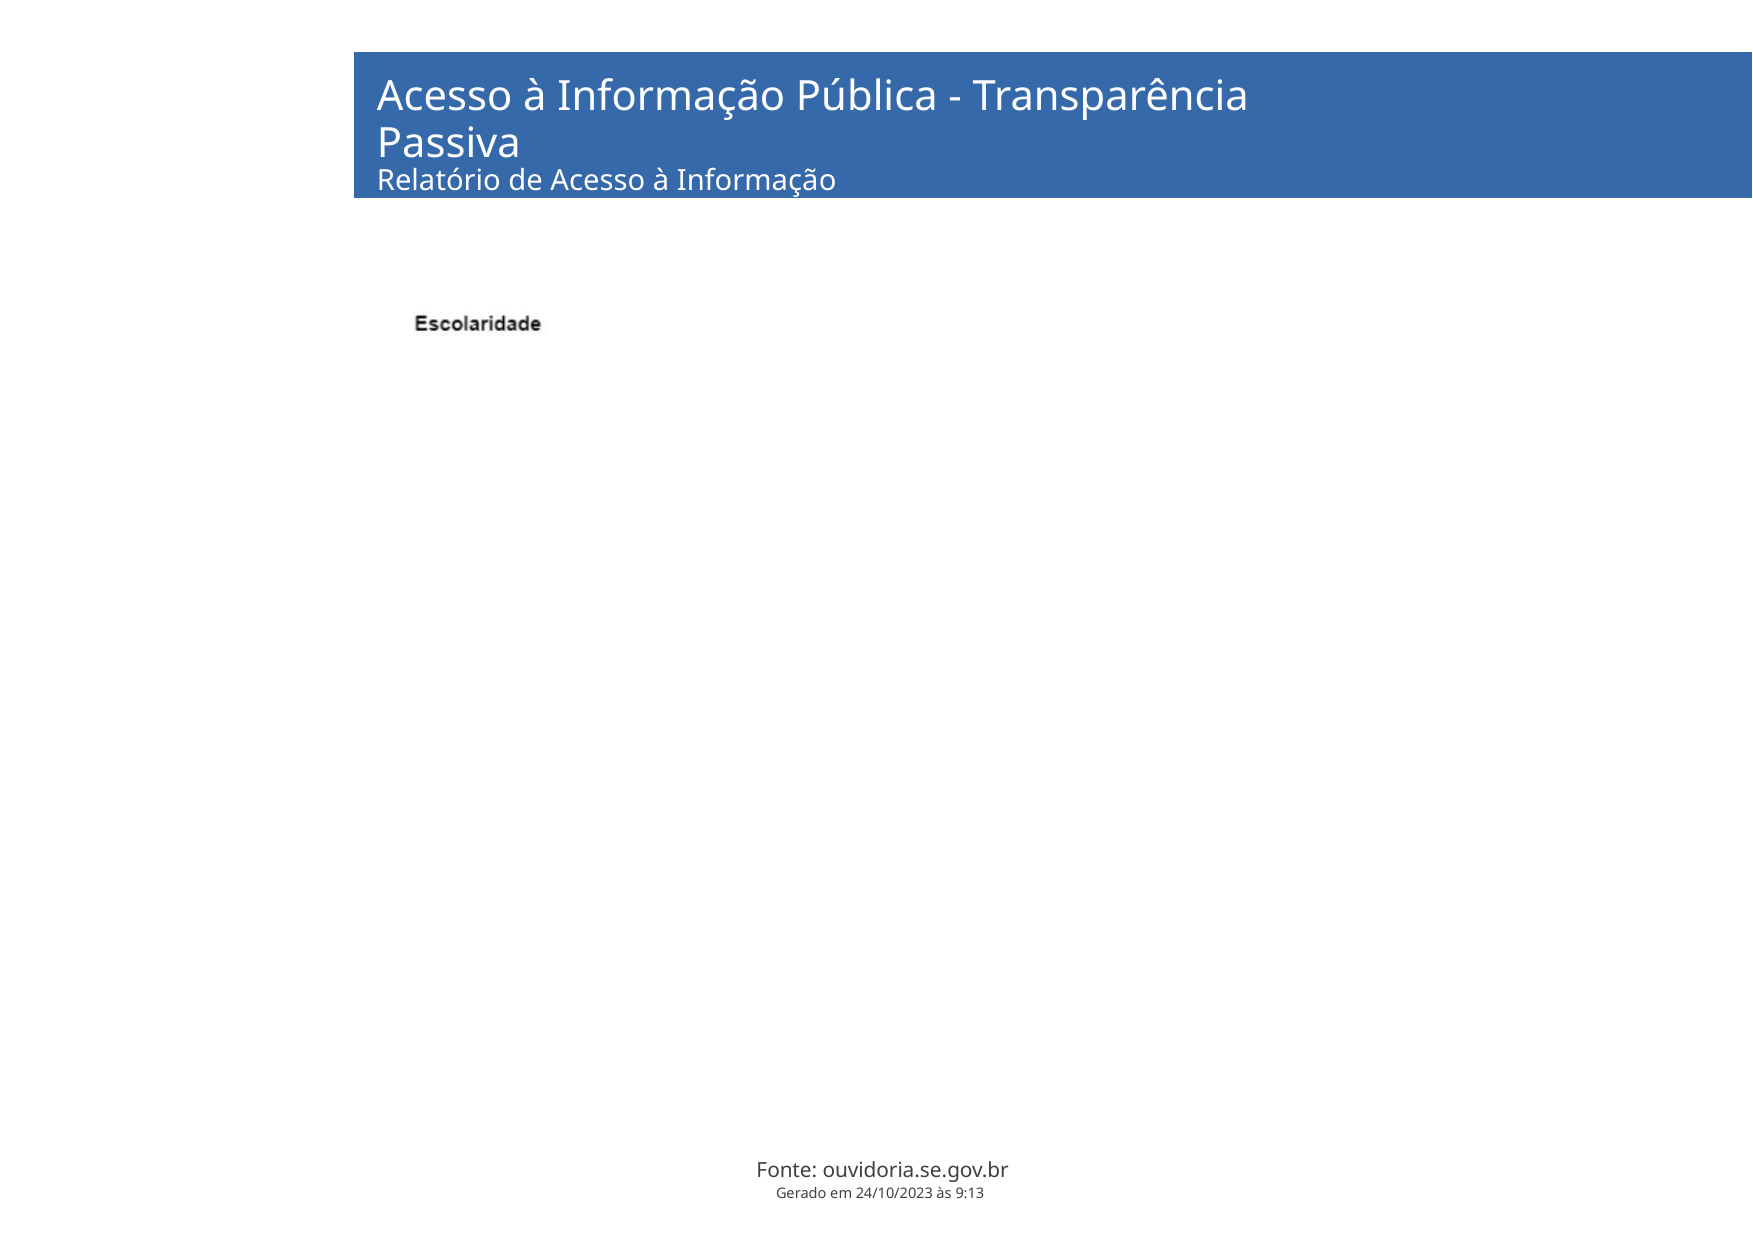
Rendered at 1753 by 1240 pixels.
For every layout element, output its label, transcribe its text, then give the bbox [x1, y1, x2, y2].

text_box Acesso à Informação Pública - Transparência Passiva Relatório de Acesso à Informação EMSETURSetembro a Setembro de 2023 [376, 72, 1403, 228]
text_box [354, 52, 1752, 198]
text_box Fonte: ouvidoria.se.gov.br Gerado em 24/10/2023 às 9:13 [756, 1158, 1023, 1202]
text_box [155, 211, 1599, 1028]
